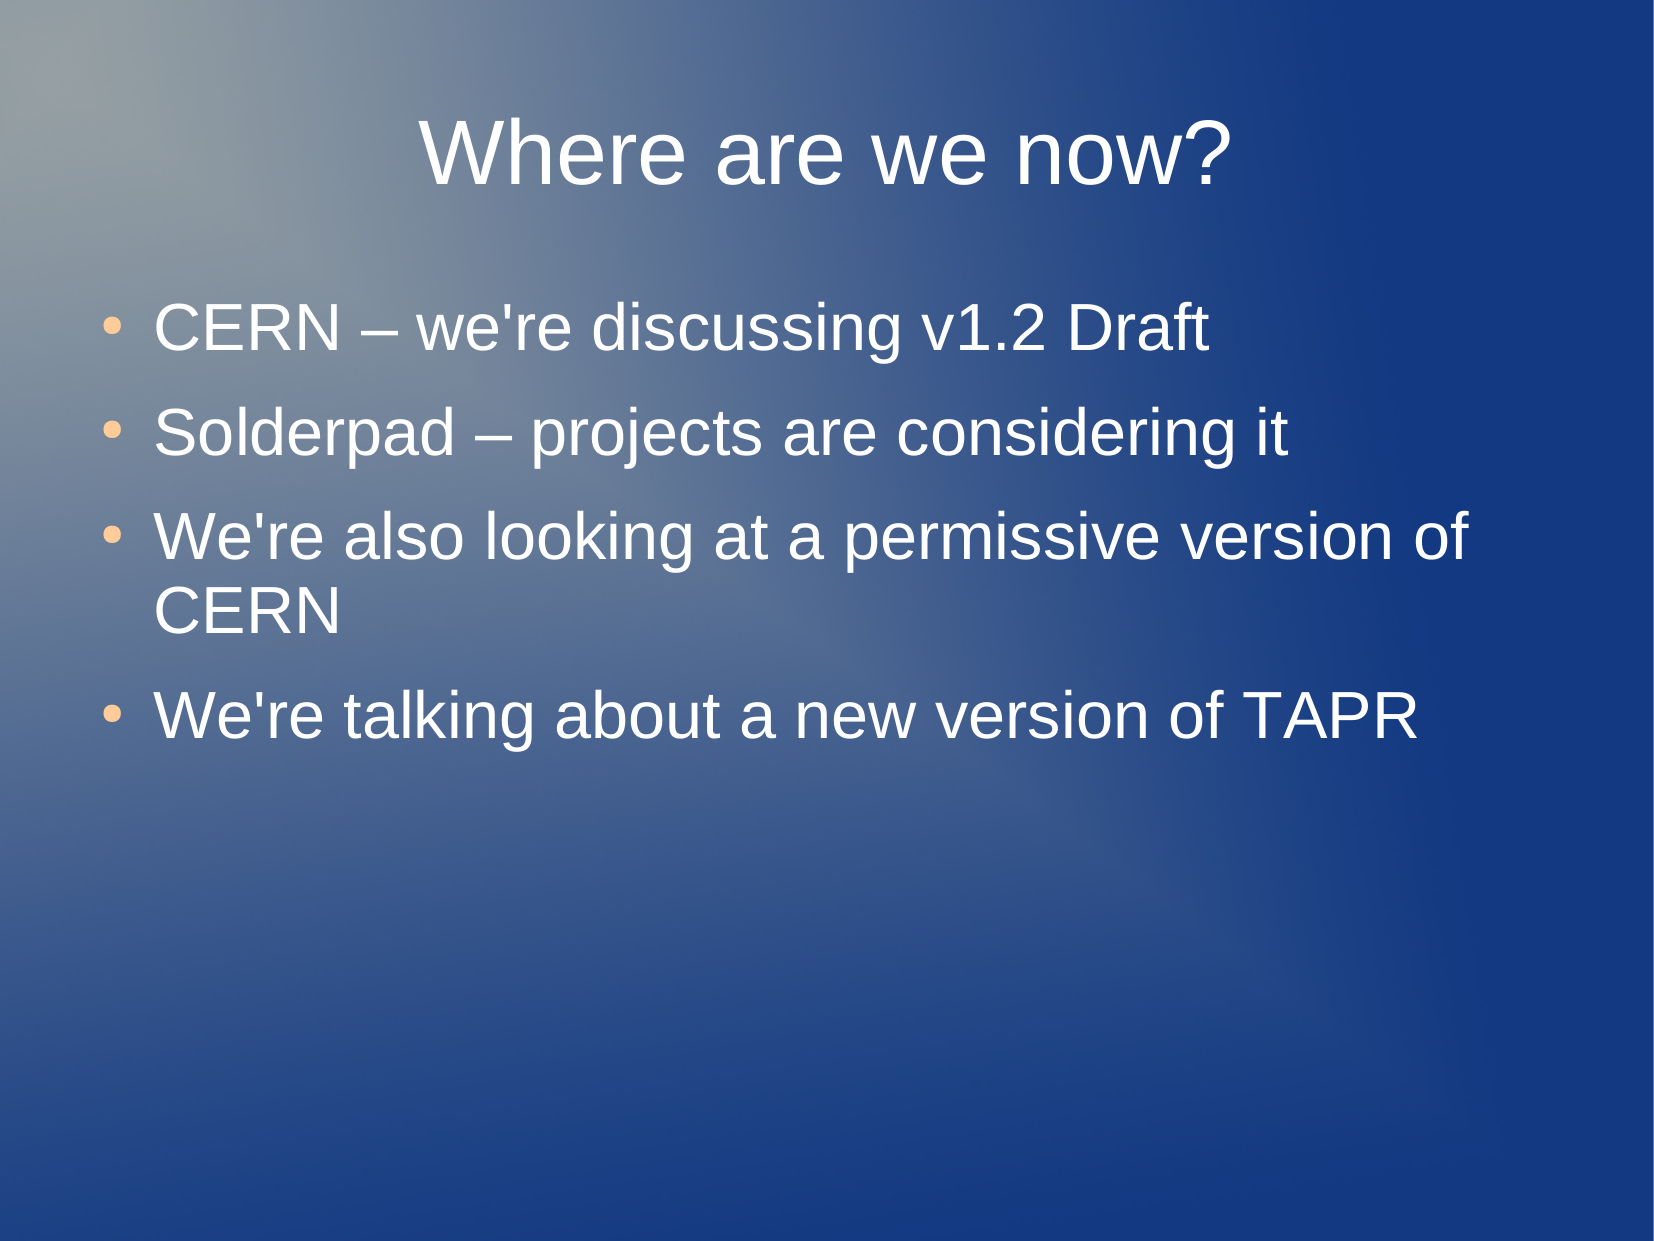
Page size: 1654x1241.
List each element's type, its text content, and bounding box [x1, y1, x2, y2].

list CERN – we're discussing v1.2 Draft Solderpad – projects are considering it We're also looking at a permissive version of CERN We're talking about a new version of TAPR [82, 290, 1571, 1109]
picture [0, 0, 1654, 1241]
title Where are we now? [82, 49, 1571, 257]
